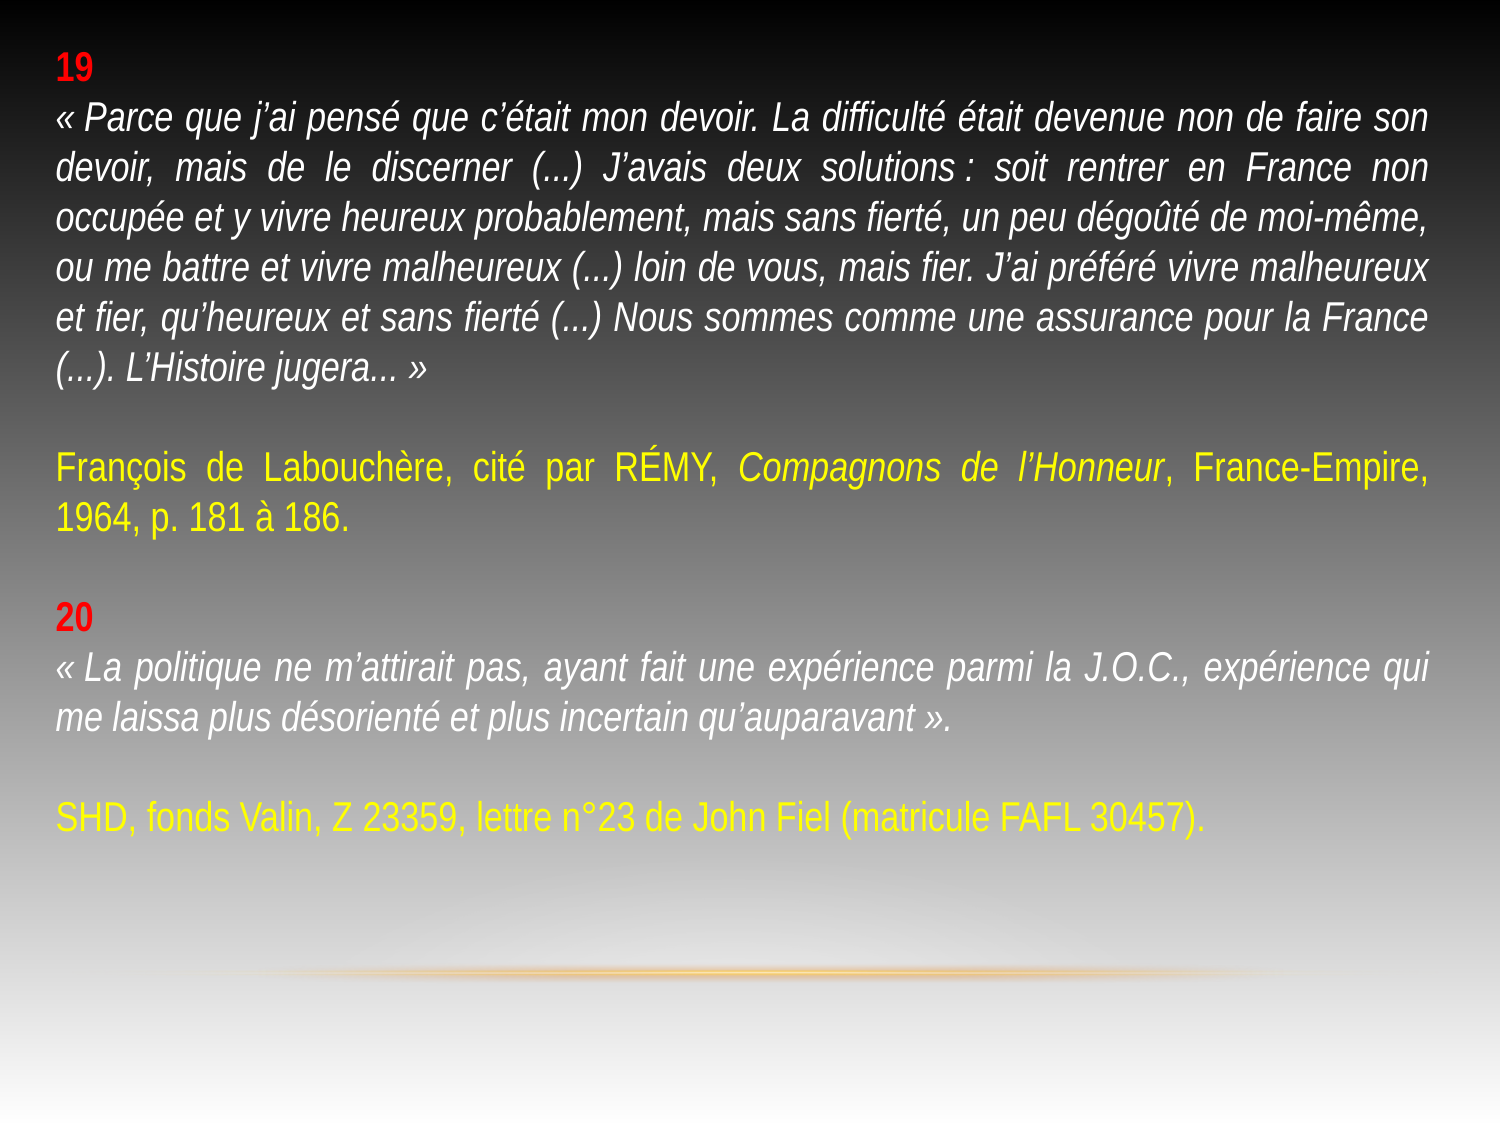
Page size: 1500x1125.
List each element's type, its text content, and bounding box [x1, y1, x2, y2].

picture [0, 0, 1500, 1125]
text_box 19 « Parce que j’ai pensé que c’était mon devoir. La difficulté était devenue non de faire son devoir, mais de le discerner (...) J’avais deux solutions : soit rentrer en France non occupée et y vivre heureux probablement, mais sans fierté, un peu dégoûté de moi-même, ou me battre et vivre malheureux (...) loin de vous, mais fier. J’ai préféré vivre malheureux et fier, qu’heureux et sans fierté (...) Nous sommes comme une assurance pour la France (...). L’Histoire jugera... » François de Labouchère, cité par RÉMY, Compagnons de l’Honneur, France-Empire, 1964, p. 181 à 186. 20 « La politique ne m’attirait pas, ayant fait une expérience parmi la J.O.C., expérience qui me laissa plus désorienté et plus incertain qu’auparavant ». SHD, fonds Valin, Z 23359, lettre n°23 de John Fiel (matricule FAFL 30457). [40, 32, 1445, 848]
